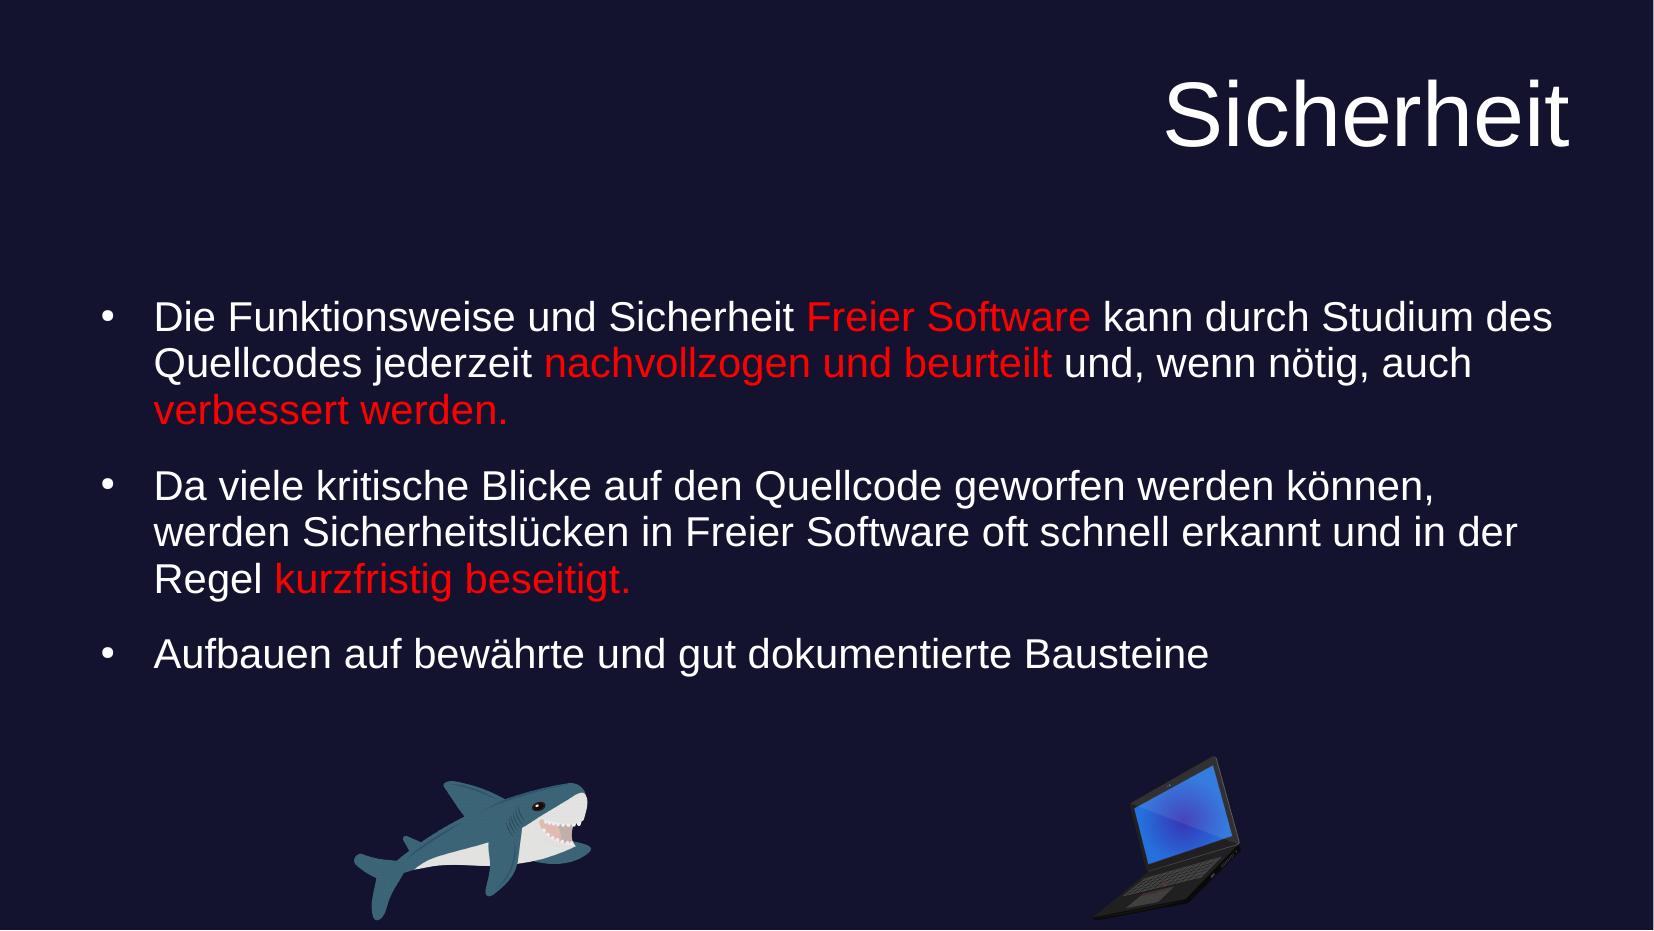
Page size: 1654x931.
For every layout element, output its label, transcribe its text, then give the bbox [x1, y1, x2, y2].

list Die Funktionsweise und Sicherheit Freier Software kann durch Studium des Quellcodes jederzeit nachvollzogen und beurteilt und, wenn nötig, auch verbessert werden. Da viele kritische Blicke auf den Quellcode geworfen werden können, werden Sicherheitslücken in Freier Software oft schnell erkannt und in der Regel kurzfristig beseitigt. Aufbauen auf bewährte und gut dokumentierte Bausteine [82, 217, 1571, 757]
picture [354, 781, 591, 931]
title Sicherheit [82, 37, 1571, 193]
picture [1092, 757, 1241, 920]
